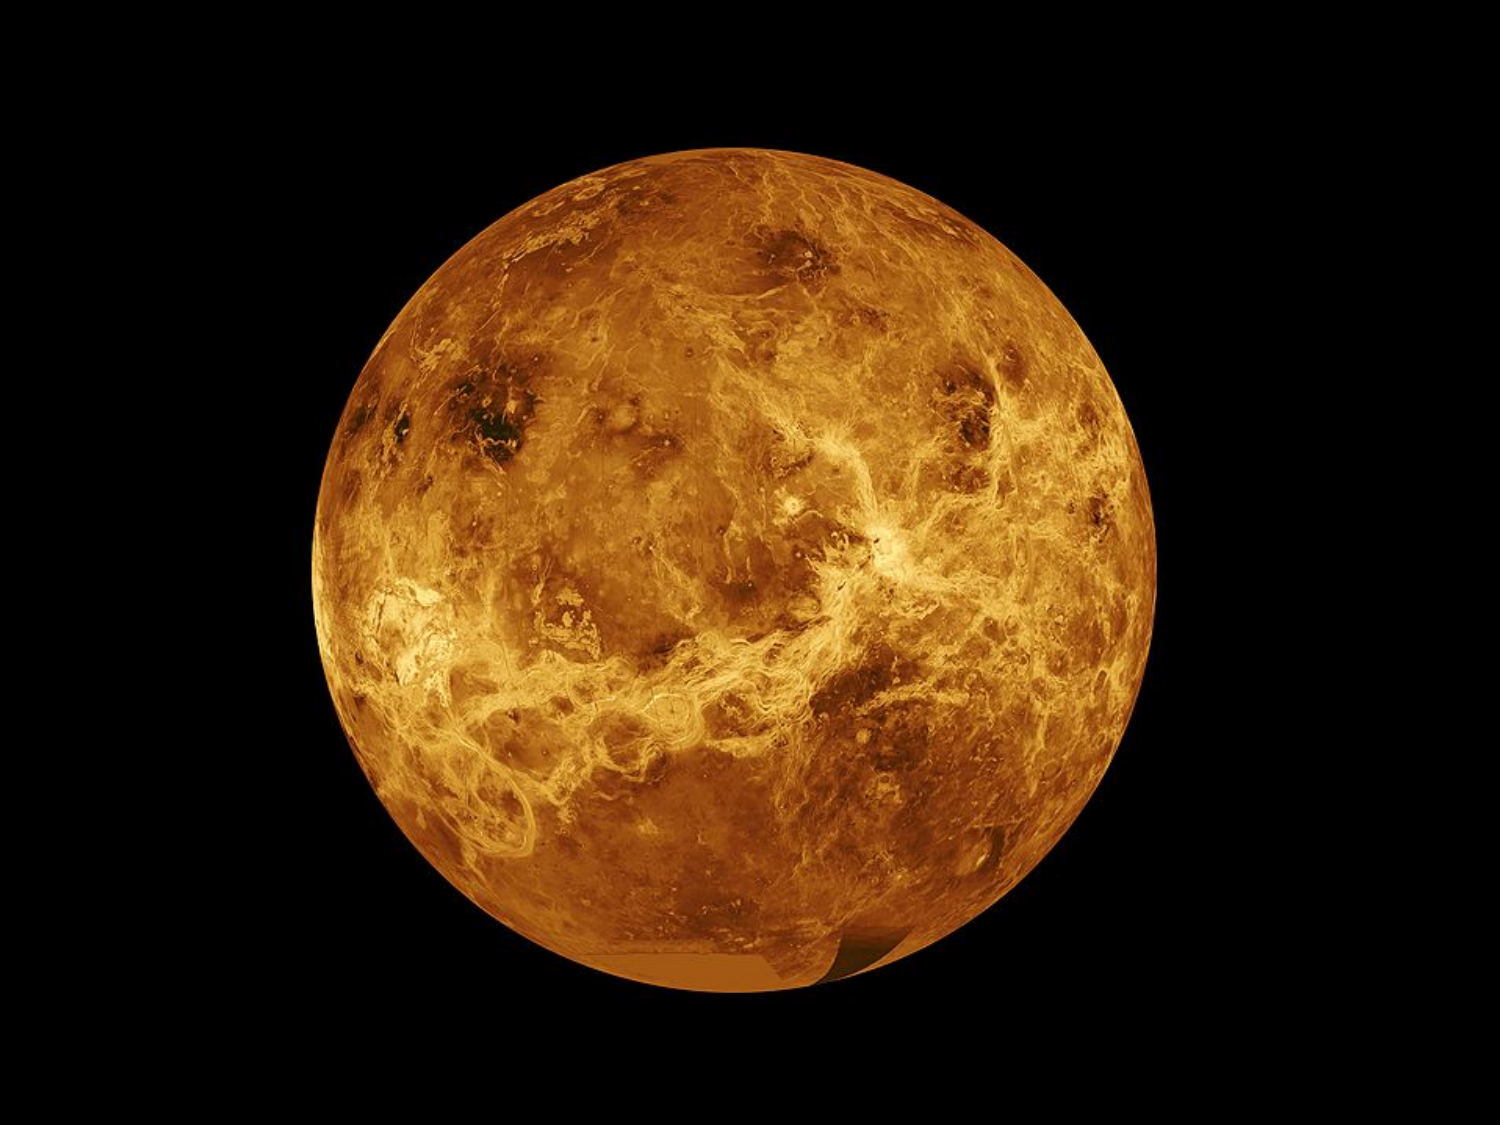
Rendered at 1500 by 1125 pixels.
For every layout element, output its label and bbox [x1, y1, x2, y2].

picture [265, 101, 1204, 1040]
